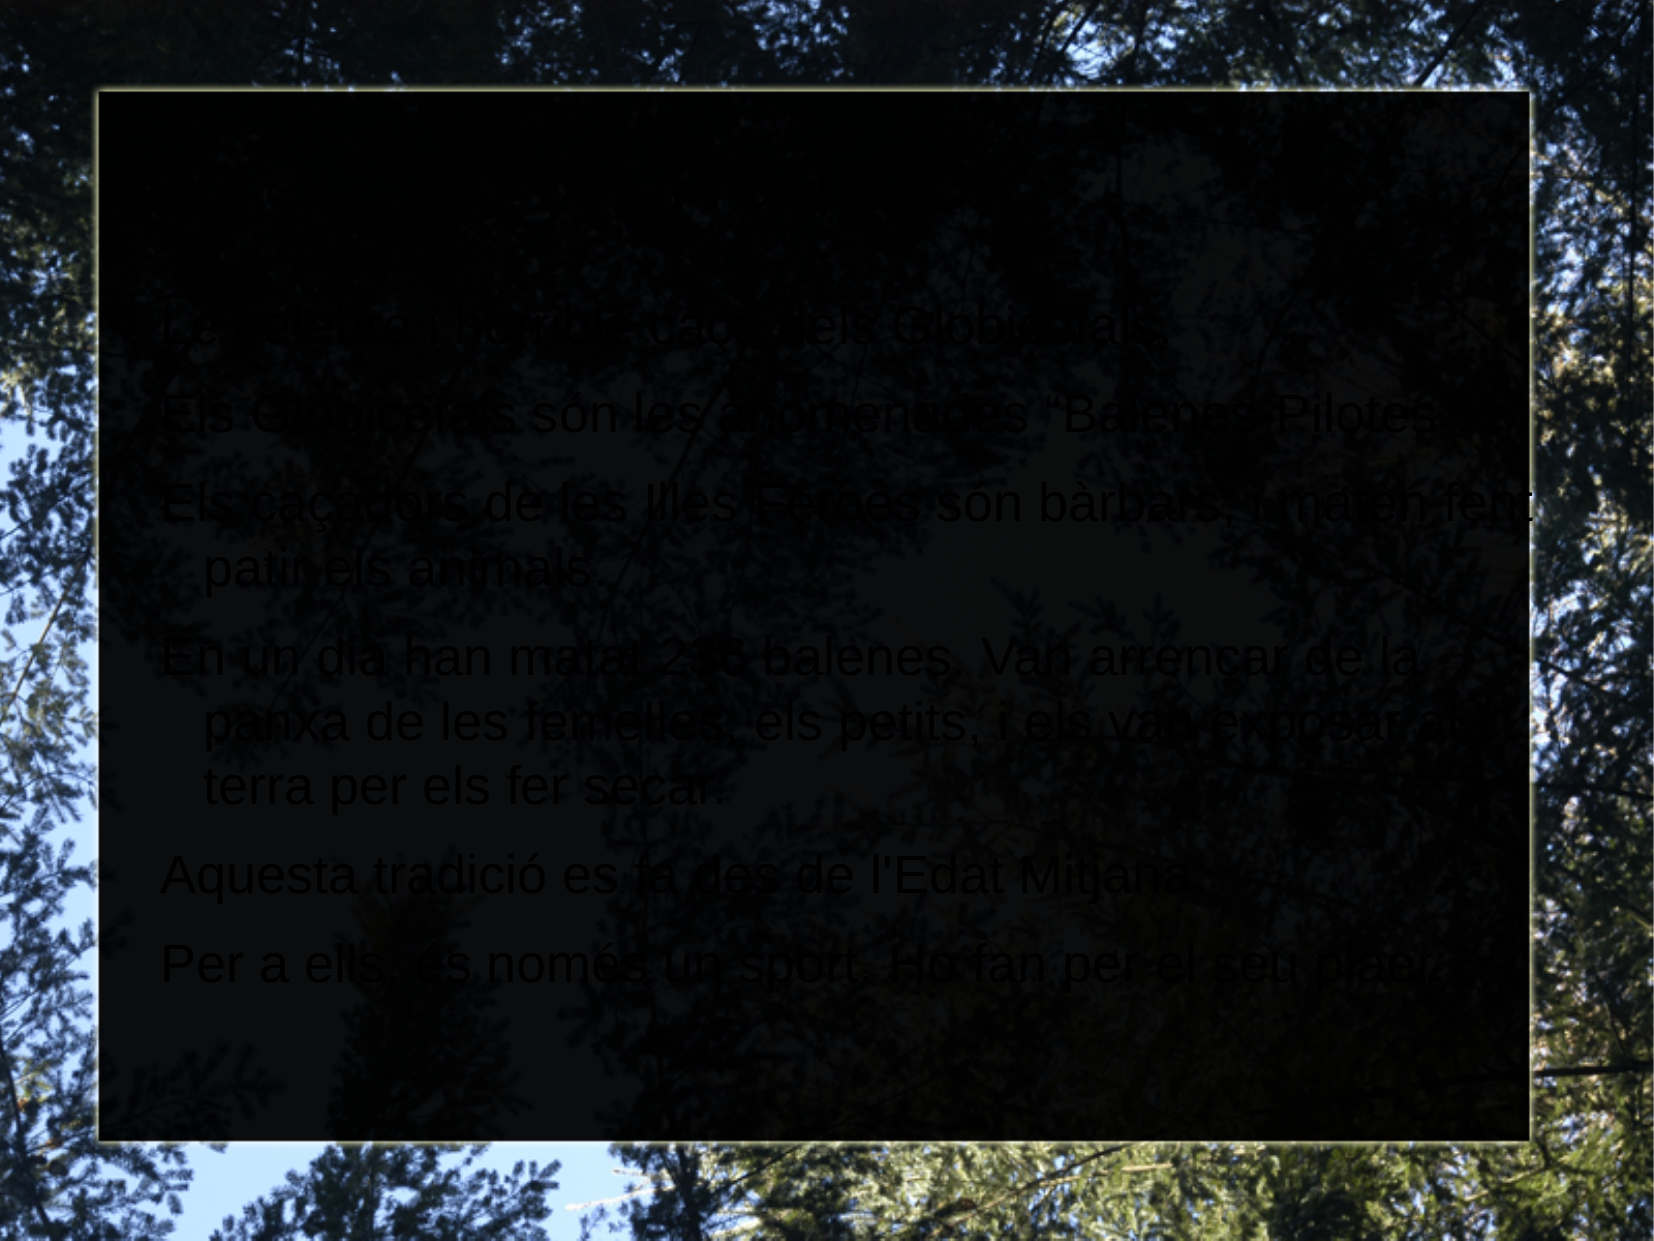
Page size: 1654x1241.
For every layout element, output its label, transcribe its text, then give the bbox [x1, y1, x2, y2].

title Tradició [88, 88, 1536, 257]
list Le celebre i horrible caça dels Globicefals. Els Globicefals són les anomenades “Balenes-Pilotes”. Els caçadors de les Illes Feroes són bàrbars, i maten fent patir els animals. En un dia han matat 236 balenes. Van arrencar de la panxa de les femelles, els petits, i els van exposar al terra per els fer secar. Aquesta tradició es fa des de l'Edat Mitjana. Per a ells, és només un sport. Ho fan per el seu plaer. [88, 290, 1536, 1010]
